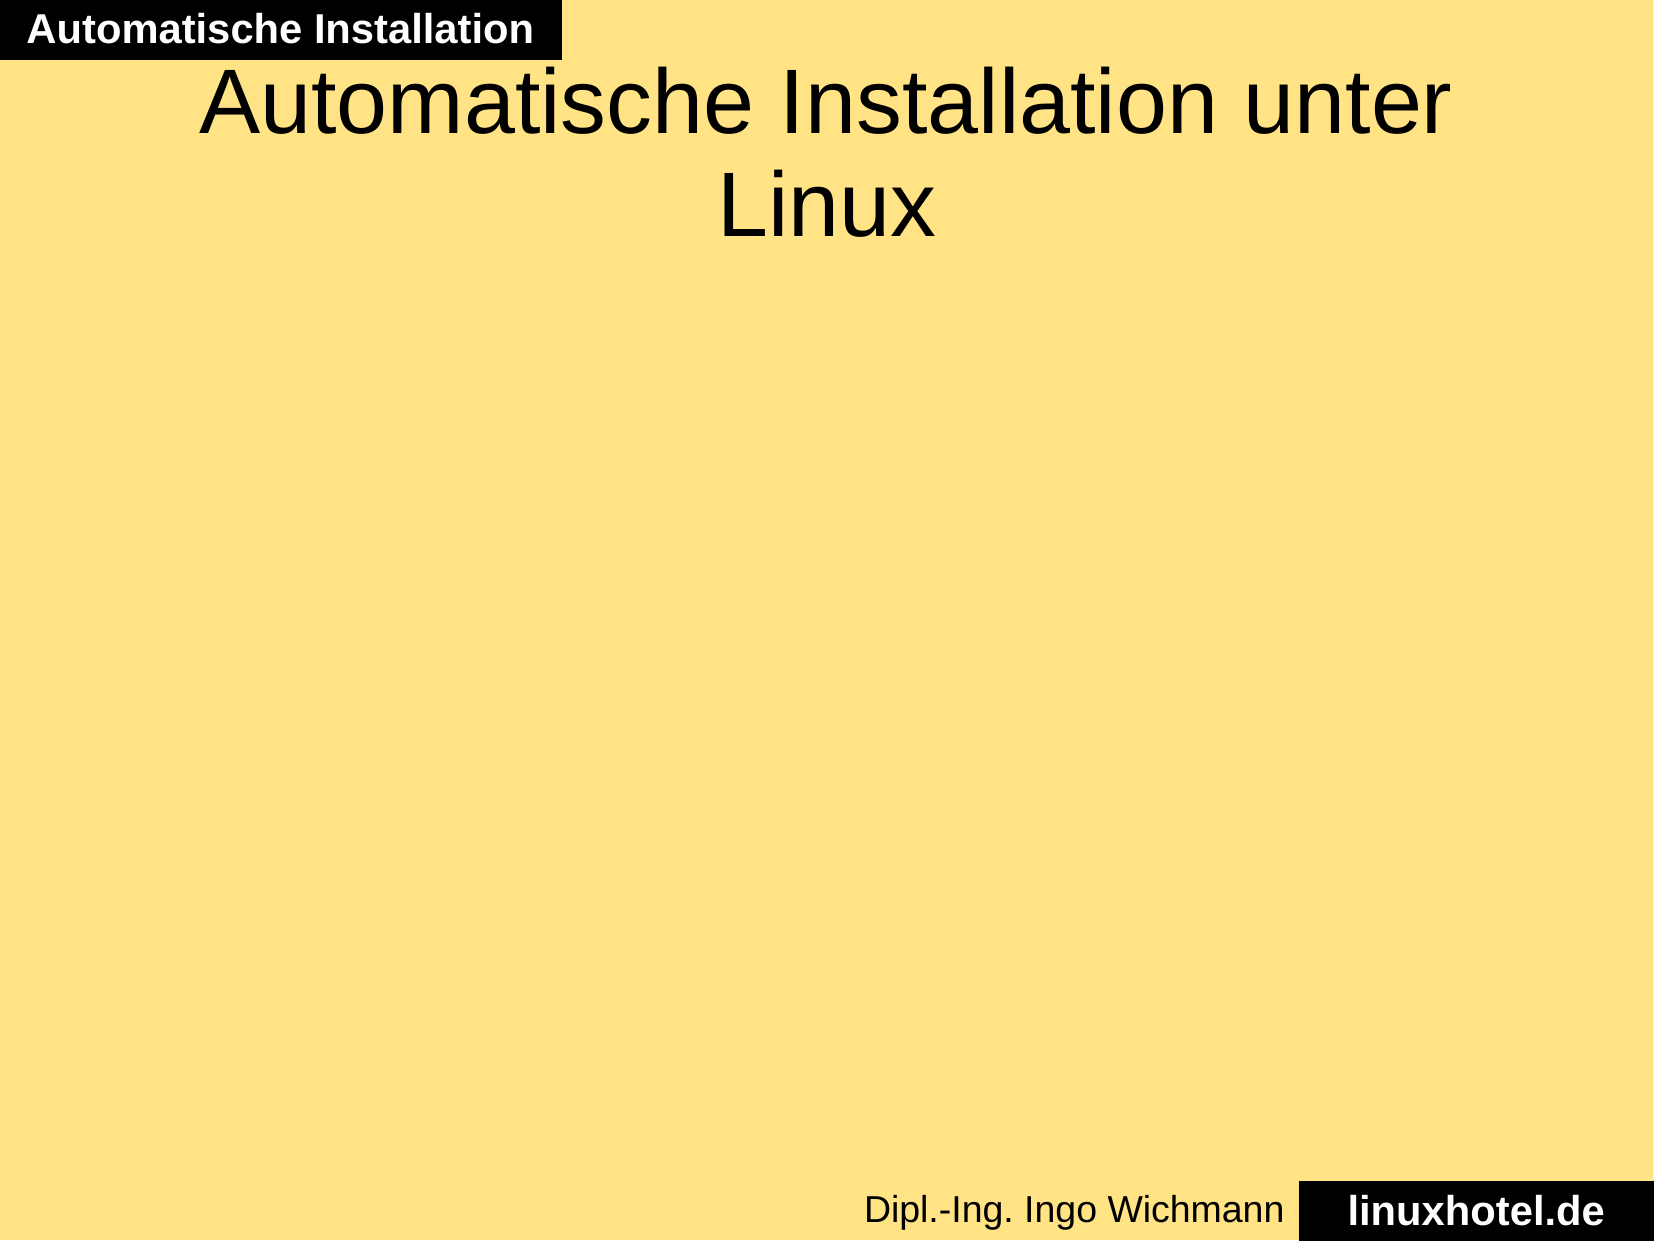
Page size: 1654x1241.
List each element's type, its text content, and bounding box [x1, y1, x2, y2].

title Automatische Installation unter Linux [82, 49, 1571, 257]
text_box Dipl.-Ing. Ingo Wichmann [849, 1181, 1300, 1238]
text_box Automatische Installation [0, 0, 562, 60]
text_box linuxhotel.de [1299, 1181, 1654, 1241]
